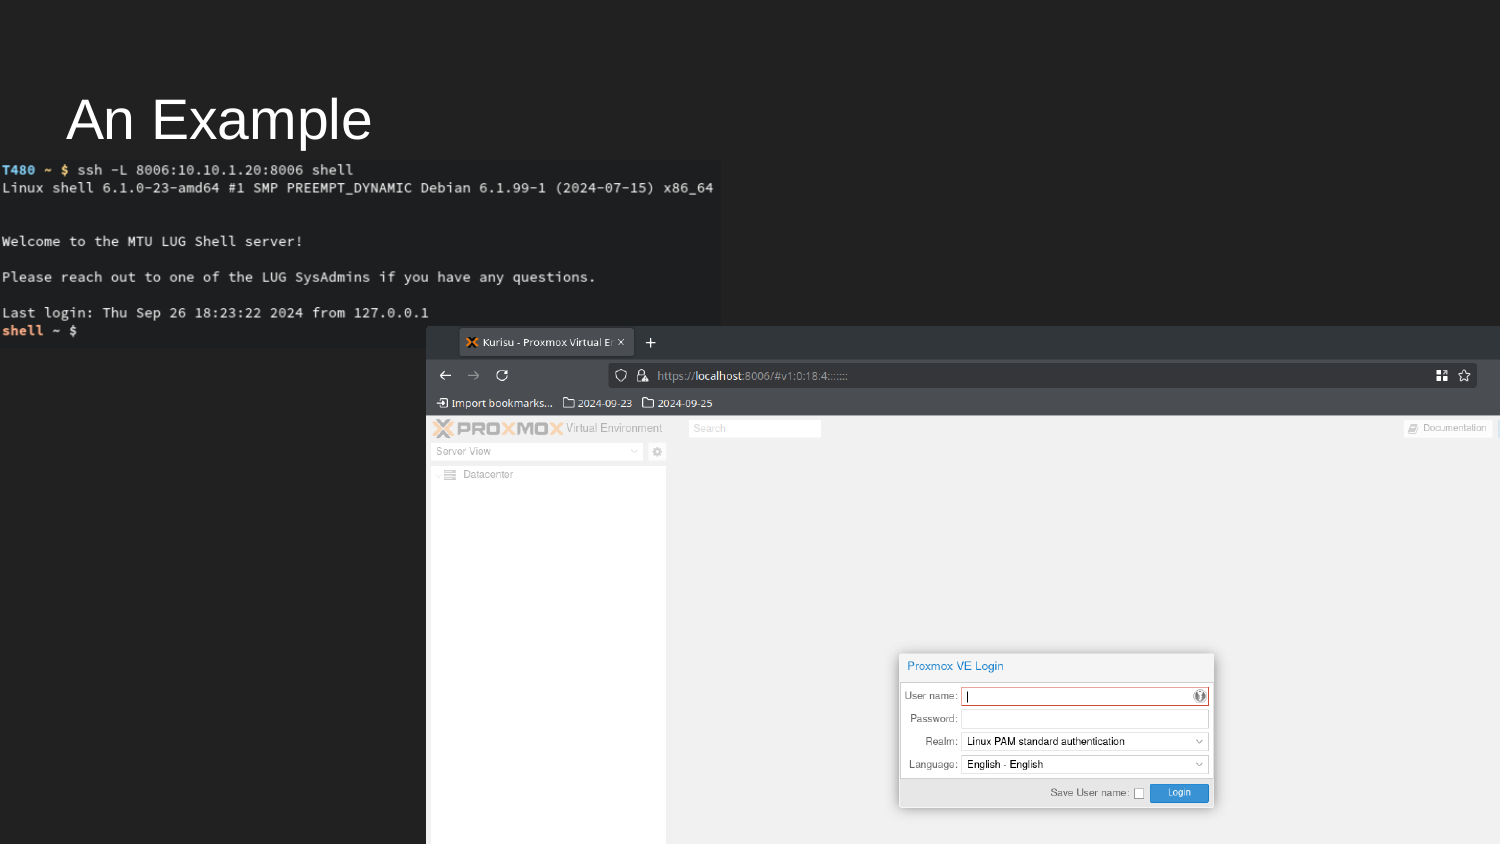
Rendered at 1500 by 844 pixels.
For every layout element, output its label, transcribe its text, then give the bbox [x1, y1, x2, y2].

title An Example [51, 72, 1449, 167]
picture [0, 160, 1500, 844]
